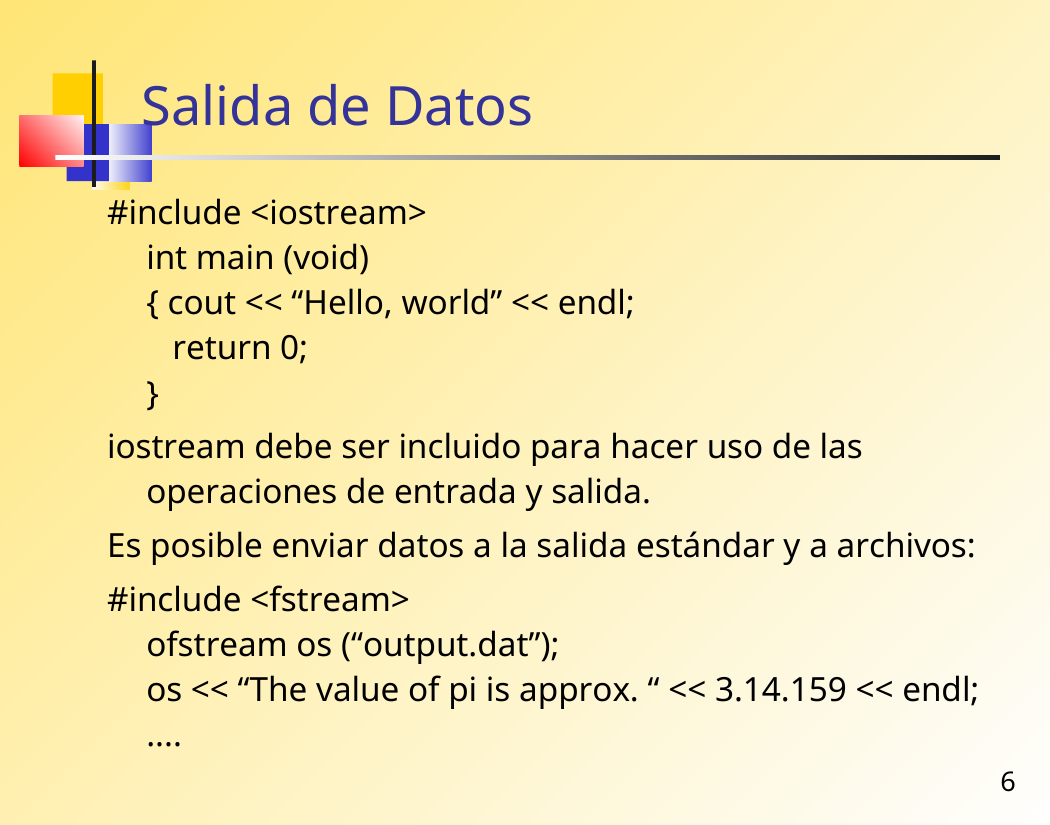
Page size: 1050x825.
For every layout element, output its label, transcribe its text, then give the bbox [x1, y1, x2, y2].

list #include <iostream> int main (void) { cout << “Hello, world” << endl; return 0; } iostream debe ser incluido para hacer uso de las operaciones de entrada y salida. Es posible enviar datos a la salida estándar y a archivos: #include <fstream> ofstream os (“output.dat”); os << “The value of pi is approx. “ << 3.14.159 << endl; .... [96, 183, 1024, 744]
title Salida de Datos [131, 27, 1026, 148]
